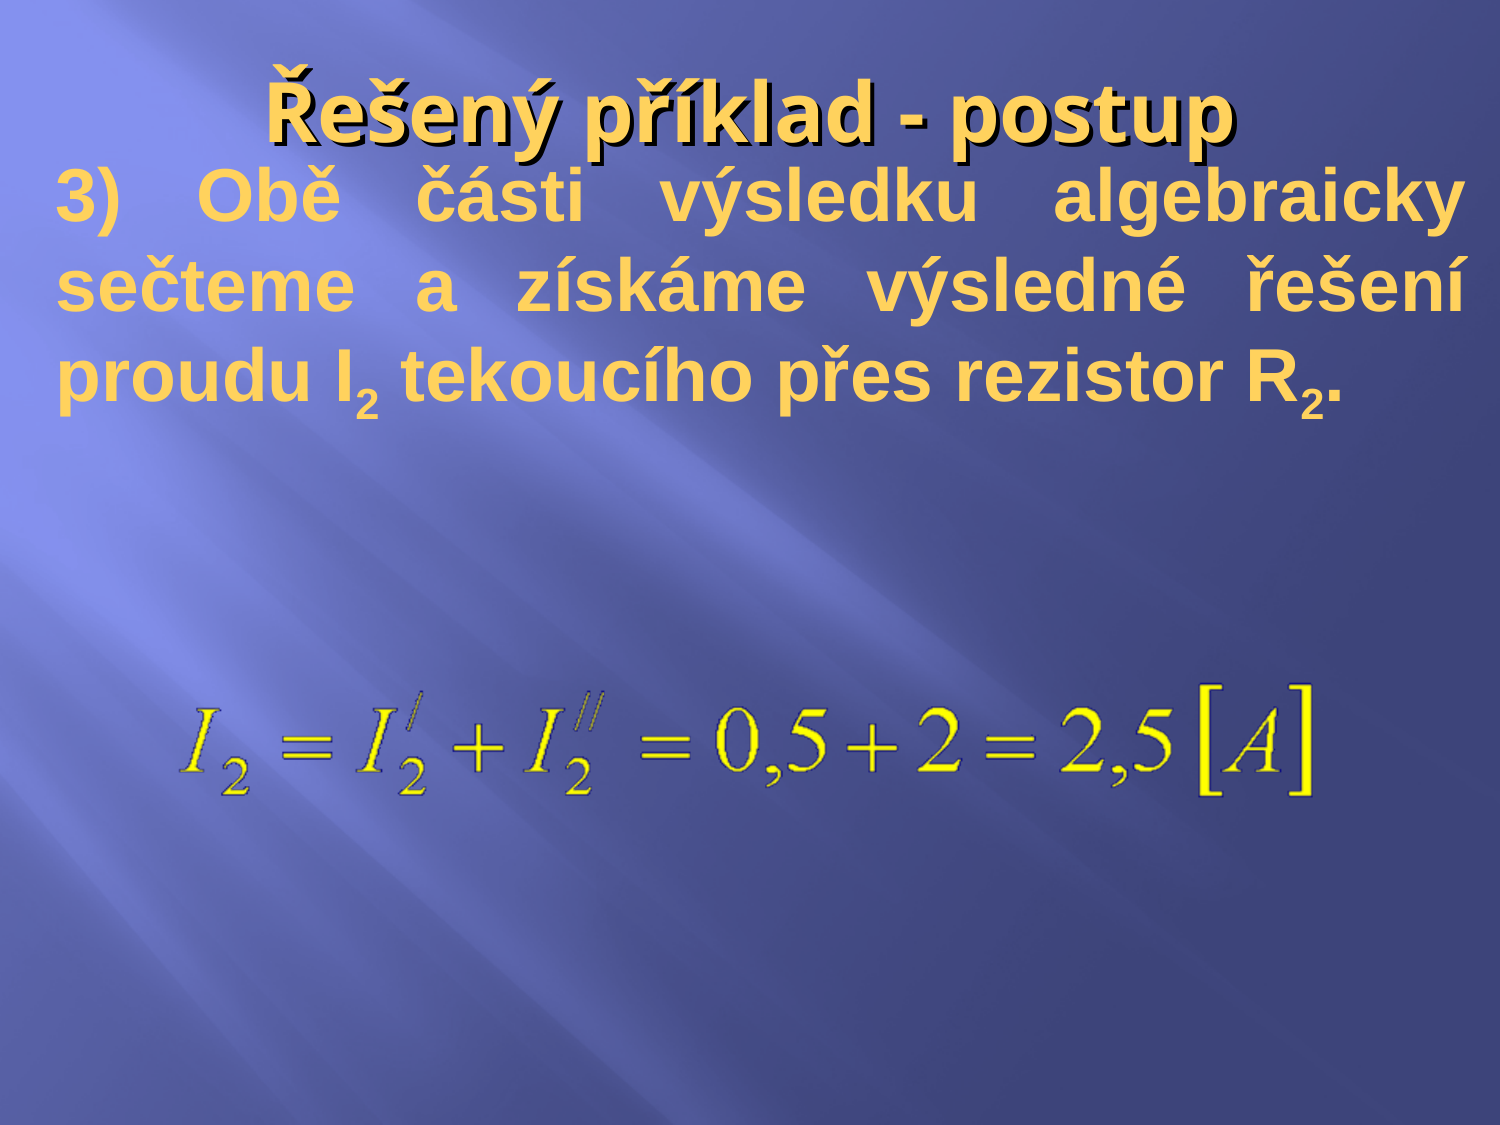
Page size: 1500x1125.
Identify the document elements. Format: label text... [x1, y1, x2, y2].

text_box 3) Obě části výsledku algebraicky sečteme a získáme výsledné řešení proudu I2 tekoucího přes rezistor R2. [41, 172, 1483, 492]
picture [0, 0, 1500, 1125]
title Řešený příklad - postup [75, 45, 1426, 172]
